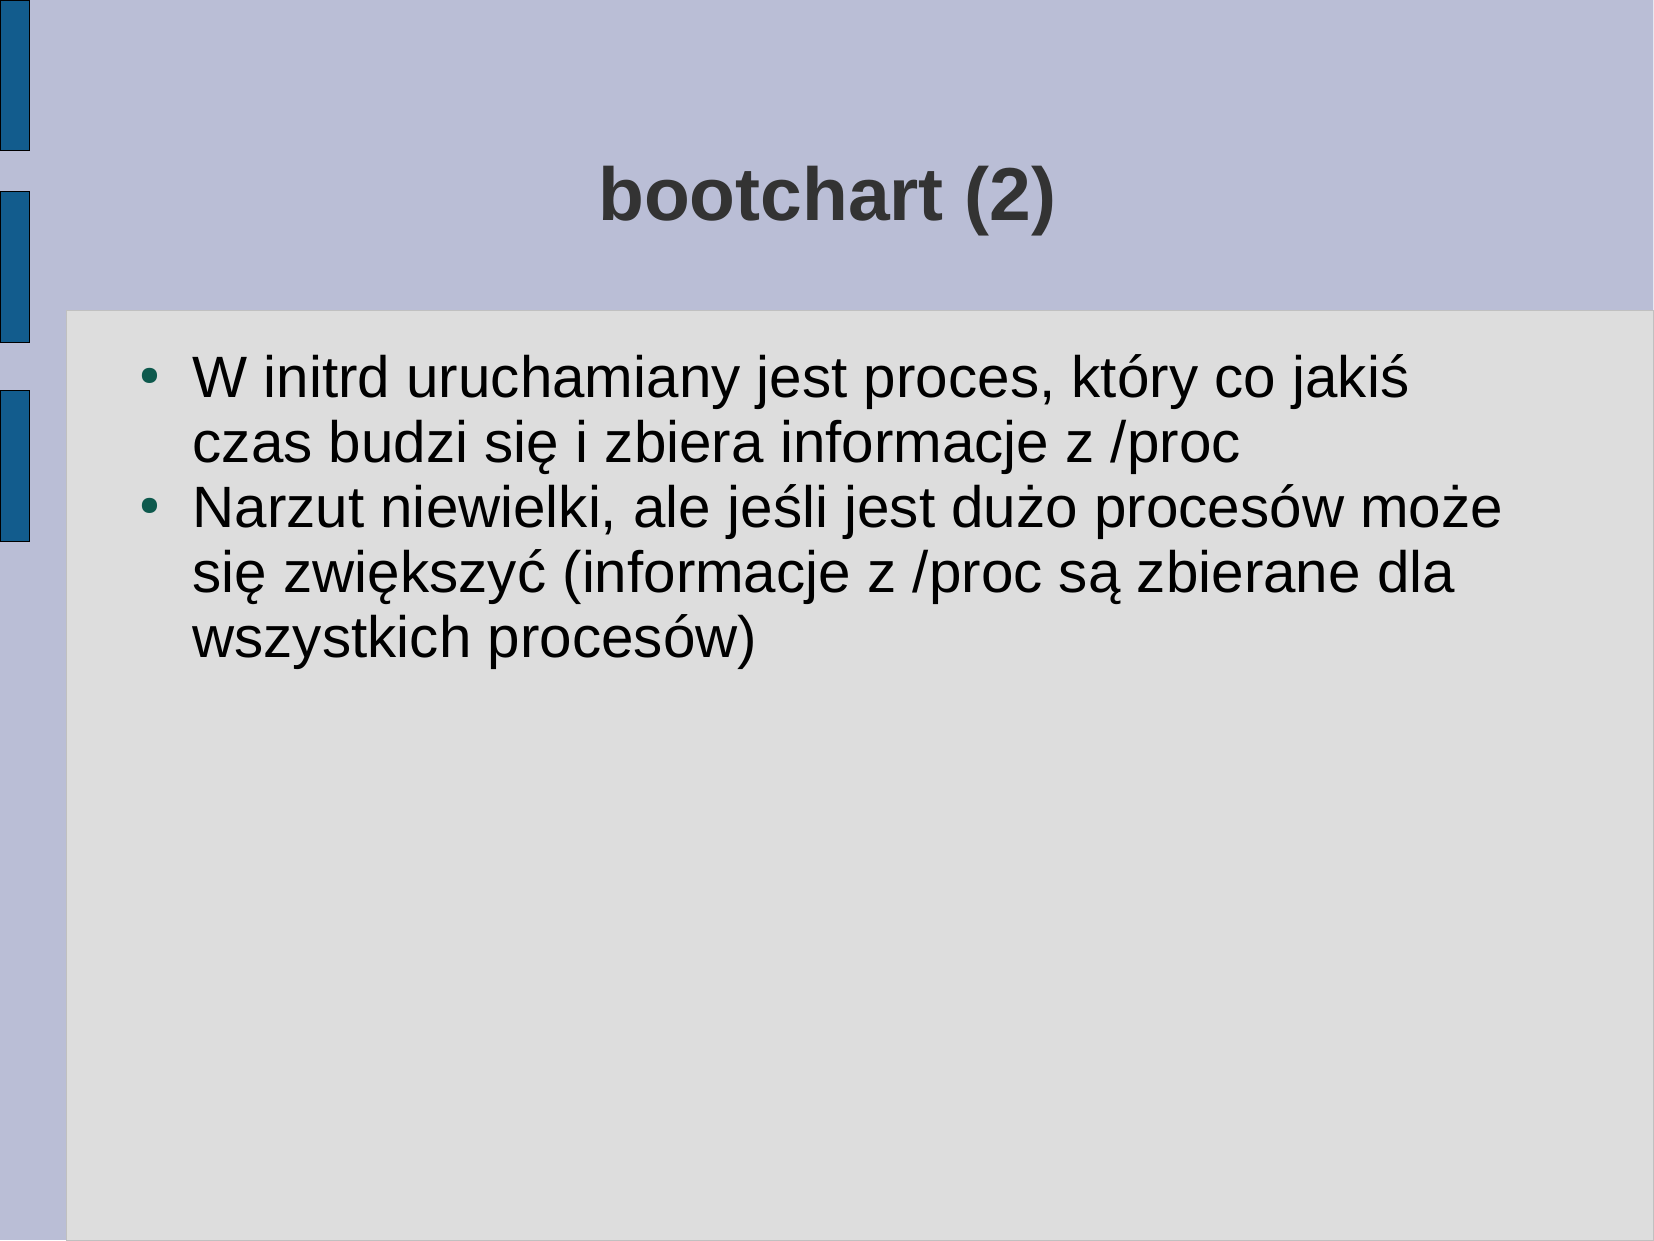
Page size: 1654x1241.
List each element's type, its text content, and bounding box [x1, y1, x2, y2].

list W initrd uruchamiany jest proces, który co jakiś czas budzi się i zbiera informacje z /proc Narzut niewielki, ale jeśli jest dużo procesów może się zwiększyć (informacje z /proc są zbierane dla wszystkich procesów) [121, 344, 1534, 1127]
title bootchart (2) [121, 91, 1534, 299]
